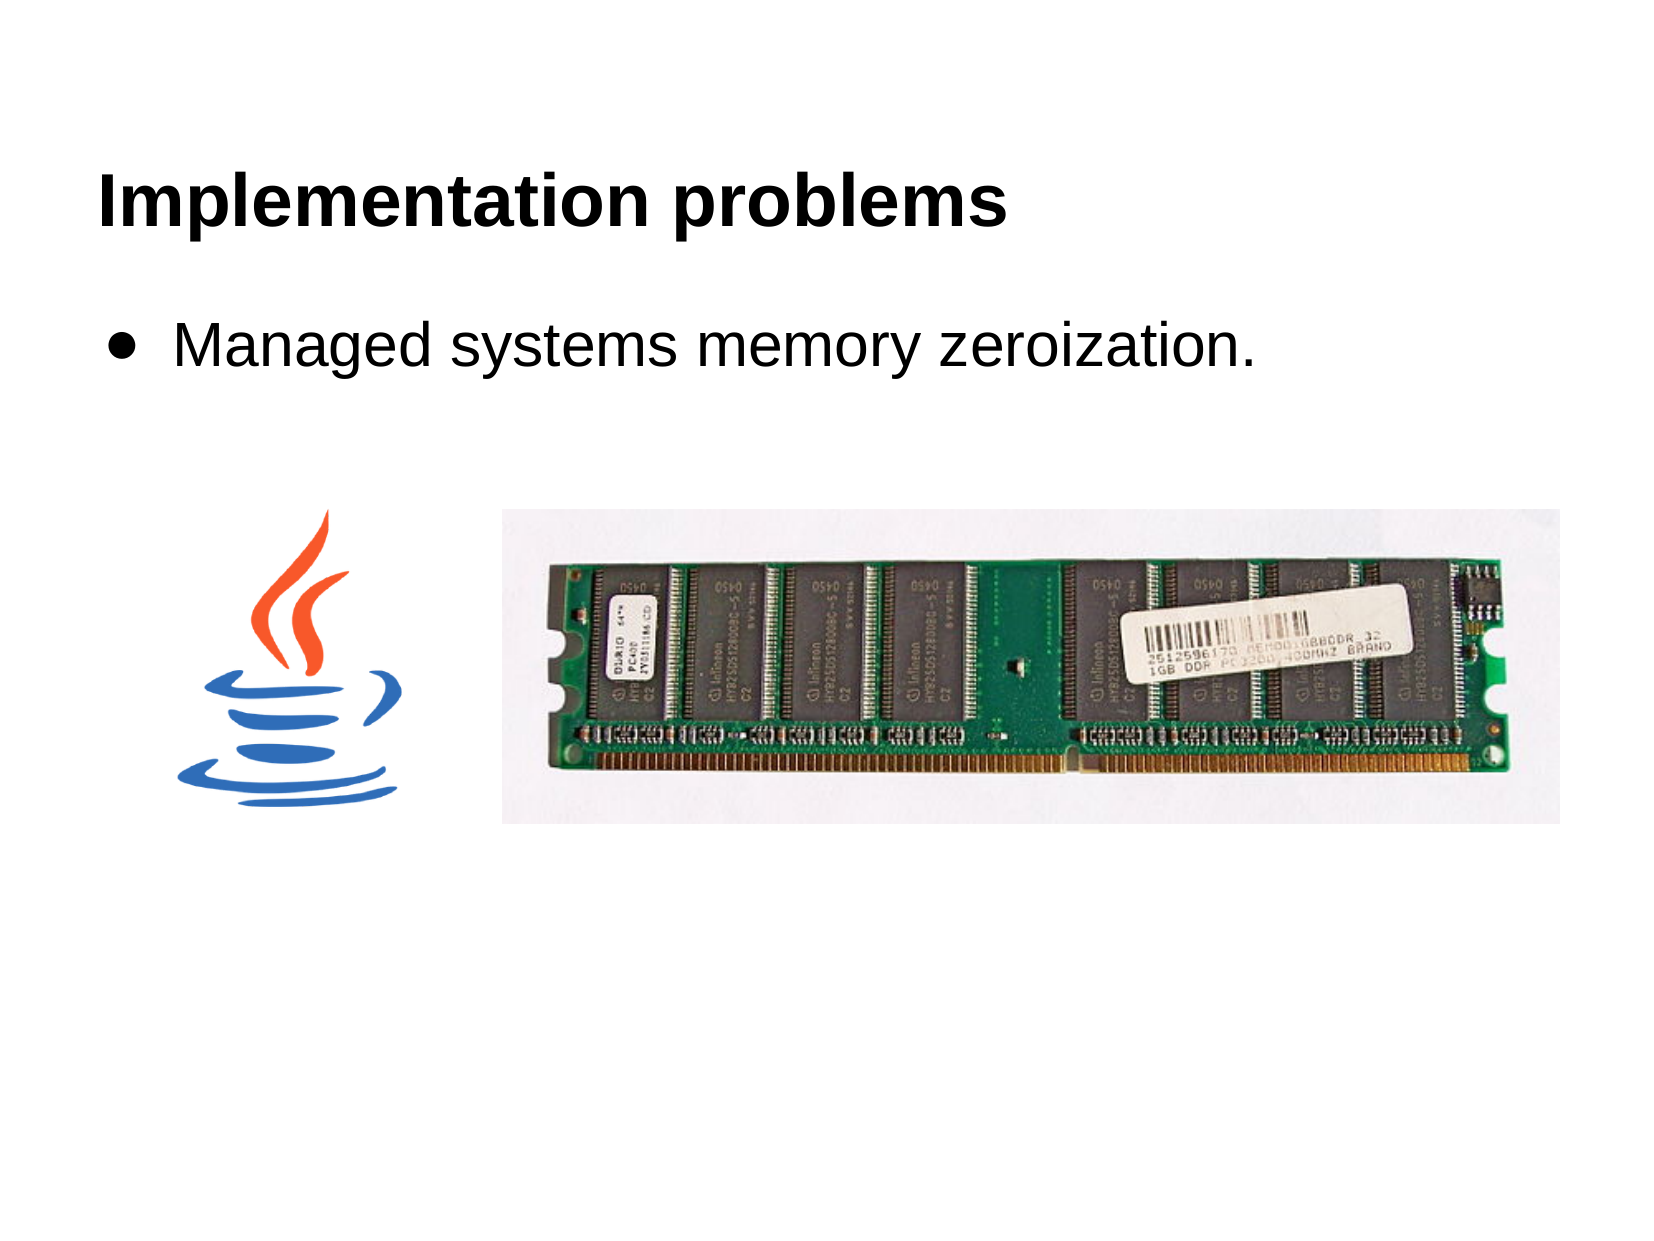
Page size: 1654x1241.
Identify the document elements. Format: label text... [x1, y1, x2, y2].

picture [129, 494, 463, 827]
title Implementation problems [82, 49, 1571, 257]
picture [502, 509, 1560, 824]
list Managed systems memory zeroization. [82, 289, 1571, 1188]
